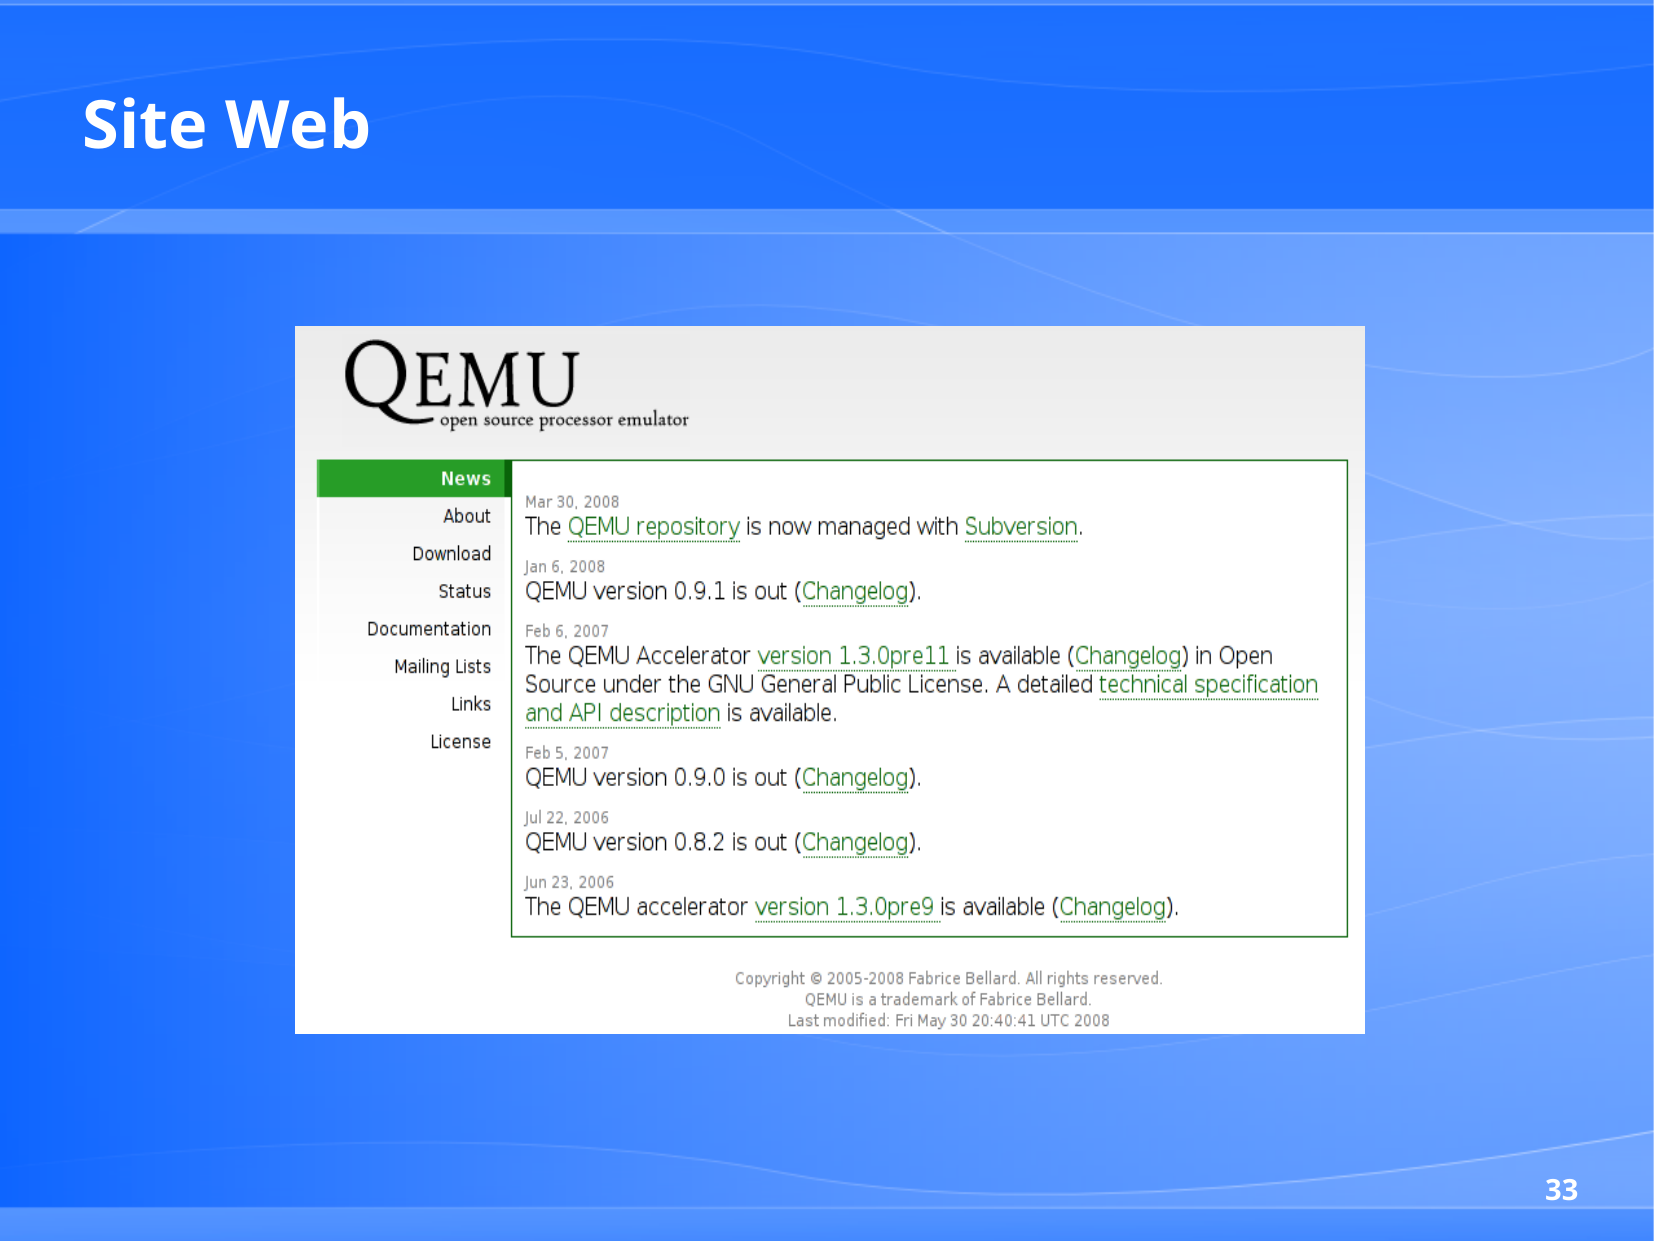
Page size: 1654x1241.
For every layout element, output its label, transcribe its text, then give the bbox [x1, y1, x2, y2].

picture [0, 0, 1654, 1241]
title Site Web [23, 15, 1625, 229]
